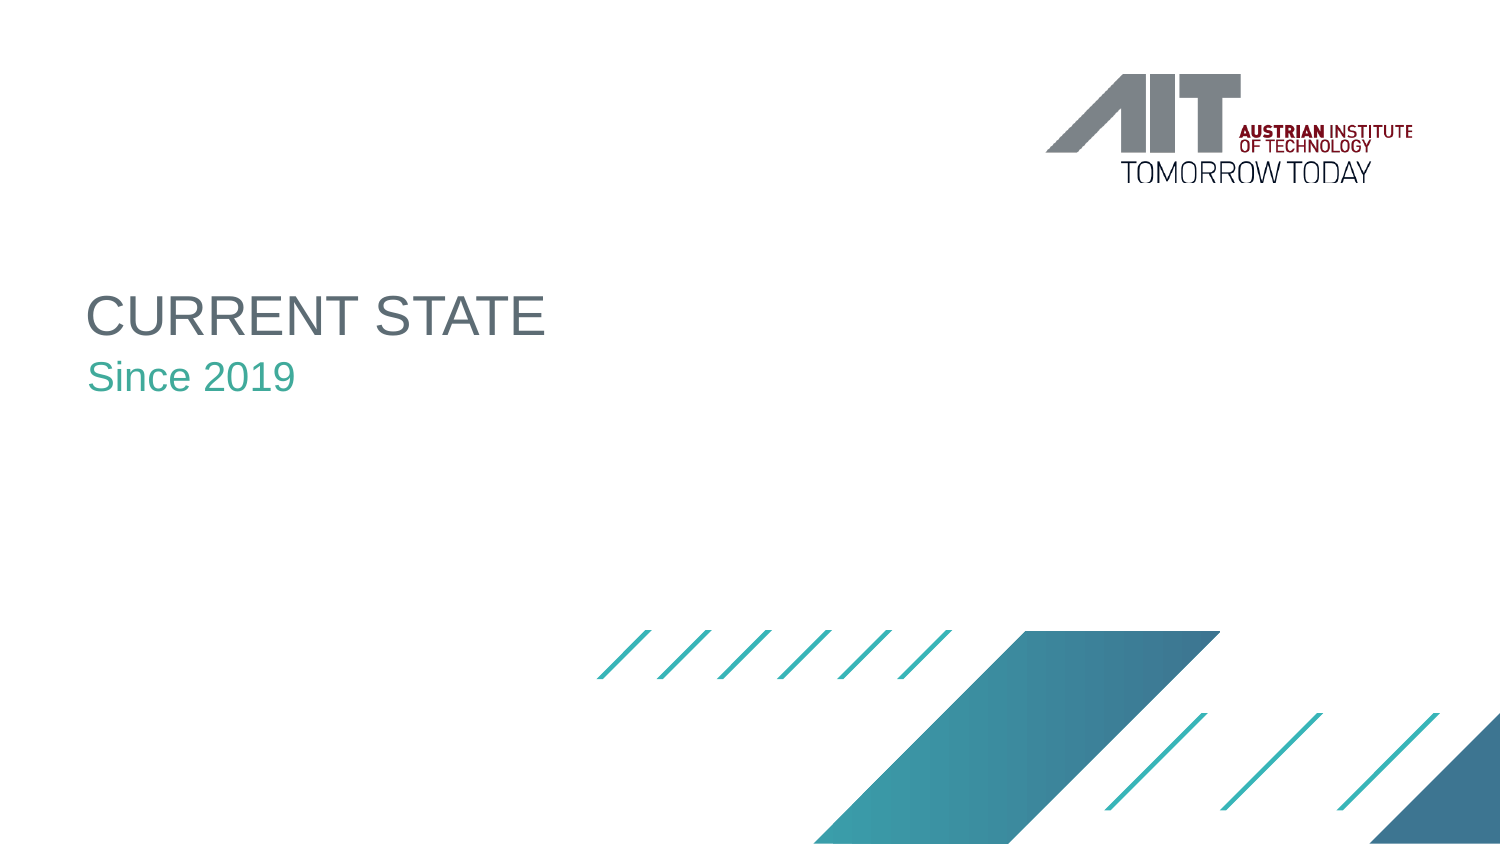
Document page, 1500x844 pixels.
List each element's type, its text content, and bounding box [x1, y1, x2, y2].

title Current State [85, 212, 1411, 347]
subtitle Since 2019 [86, 349, 1412, 497]
